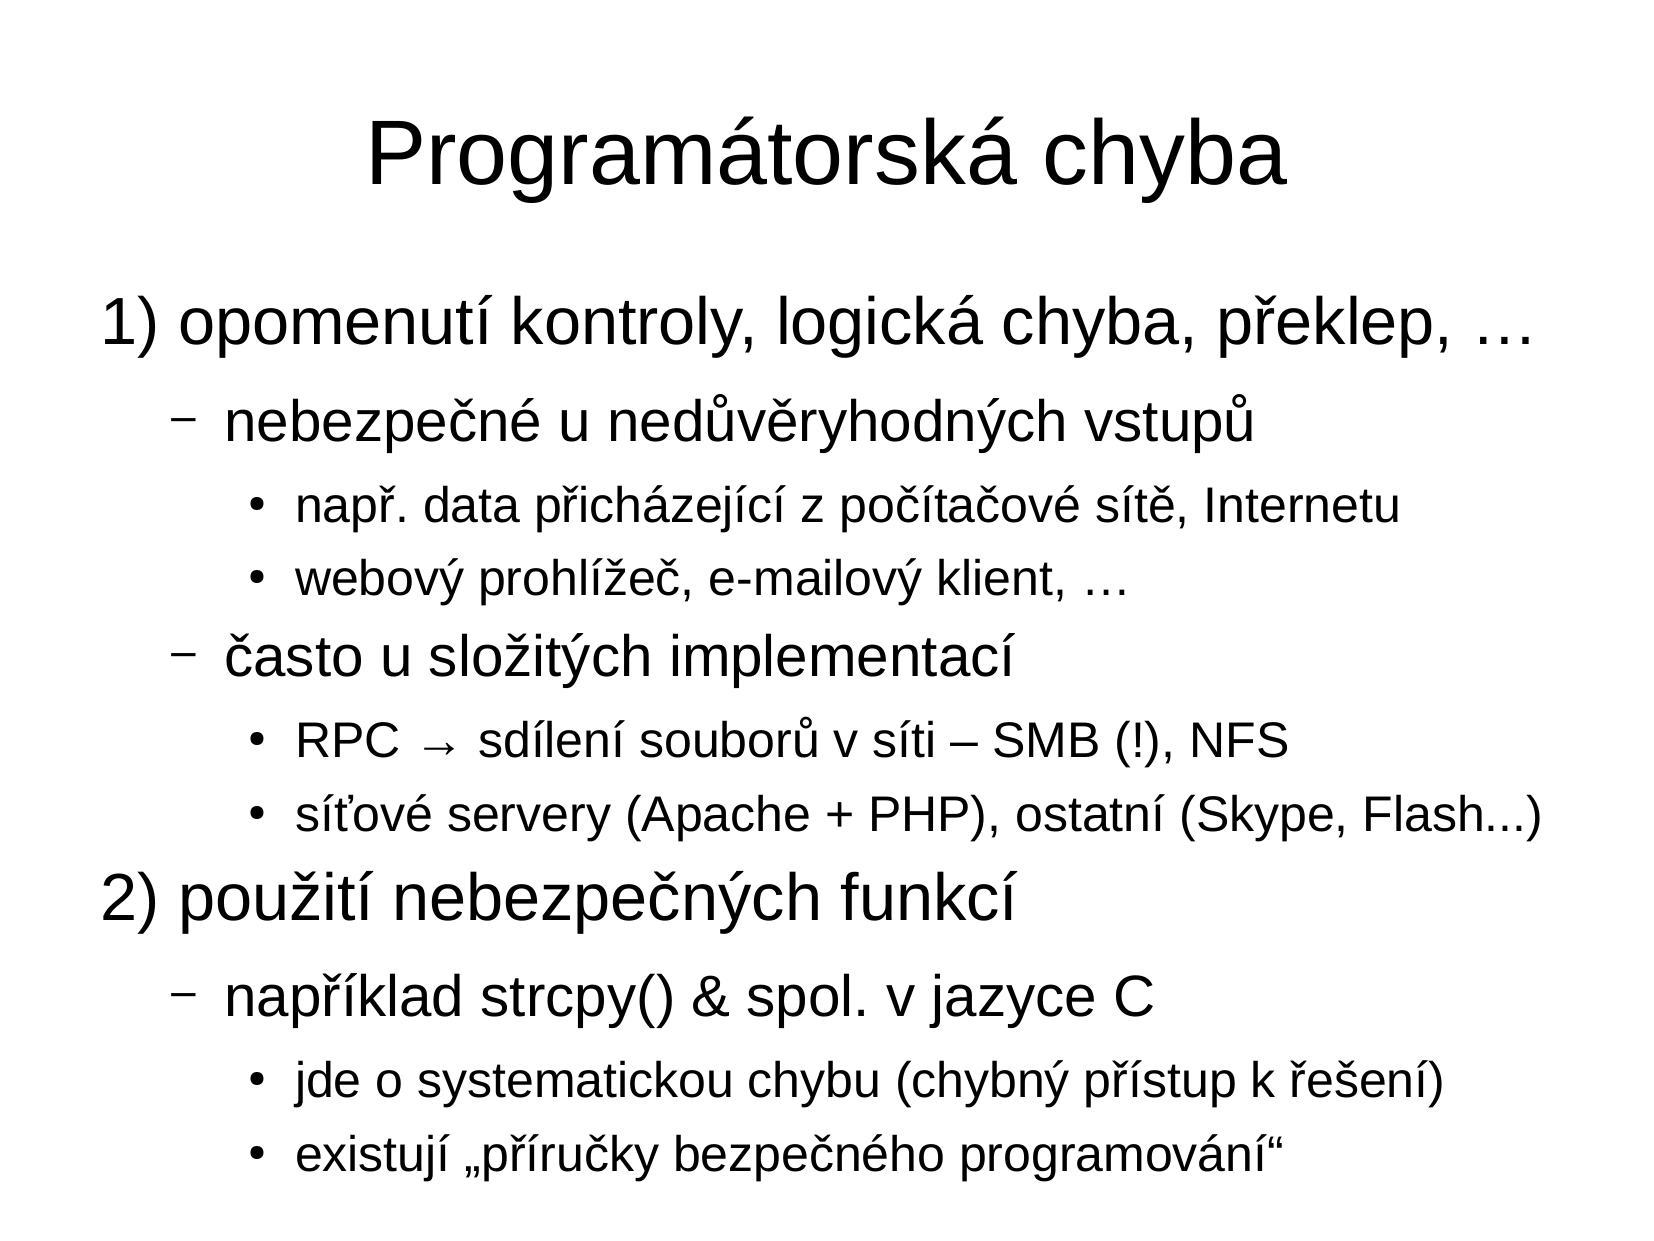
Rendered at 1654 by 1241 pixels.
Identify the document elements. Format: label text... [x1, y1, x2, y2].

title Programátorská chyba [82, 56, 1571, 250]
list opomenutí kontroly, logická chyba, překlep, … nebezpečné u nedůvěryhodných vstupů např. data přicházející z počítačové sítě, Internetu webový prohlížeč, e-mailový klient, … často u složitých implementací RPC → sdílení souborů v síti – SMB (!), NFS síťové servery (Apache + PHP), ostatní (Skype, Flash...) použití nebezpečných funkcí například strcpy() & spol. v jazyce C jde o systematickou chybu (chybný přístup k řešení) existují „příručky bezpečného programování“ [82, 284, 1571, 1182]
